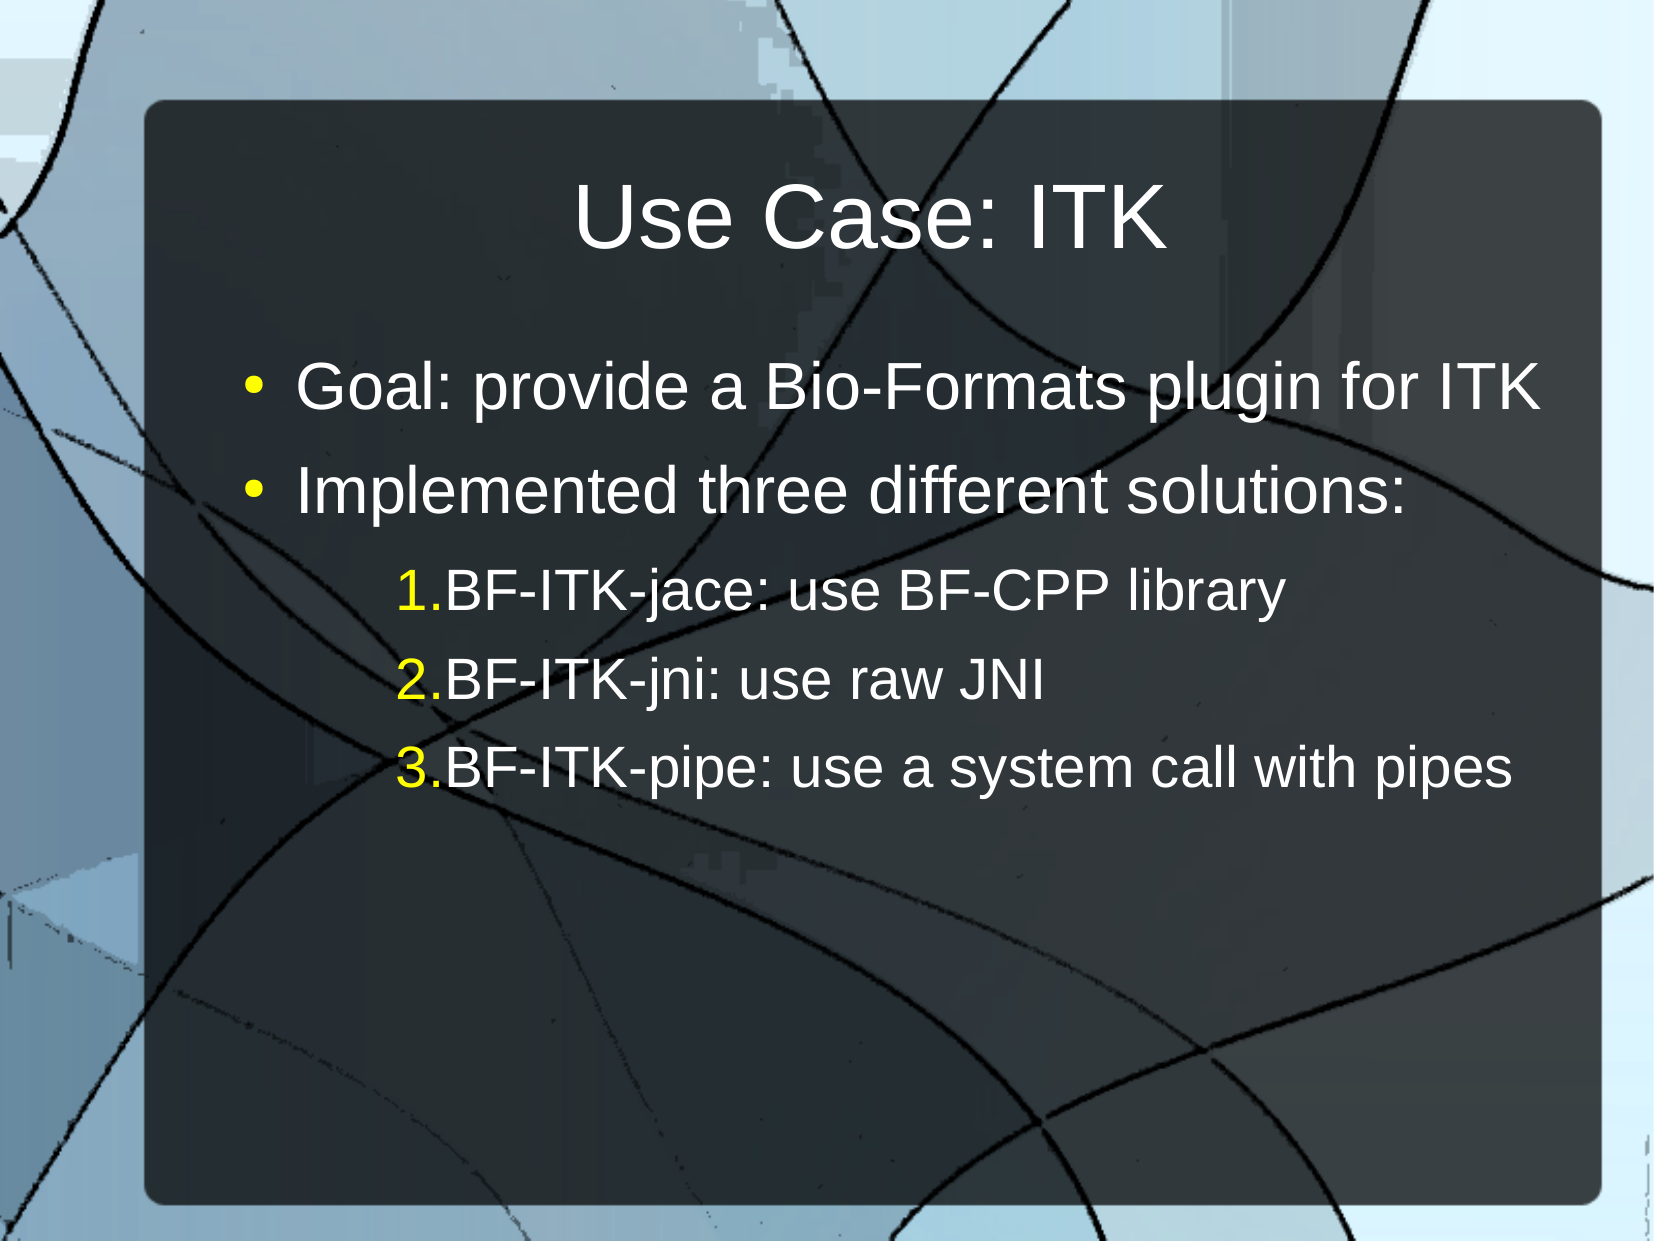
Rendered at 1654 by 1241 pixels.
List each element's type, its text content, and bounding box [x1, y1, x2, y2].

title Use Case: ITK [159, 108, 1583, 325]
list Goal: provide a Bio-Formats plugin for ITK Implemented three different solutions: BF-ITK-jace: use BF-CPP library BF-ITK-jni: use raw JNI BF-ITK-pipe: use a system call with pipes [206, 349, 1571, 1168]
picture [0, 0, 1654, 1241]
